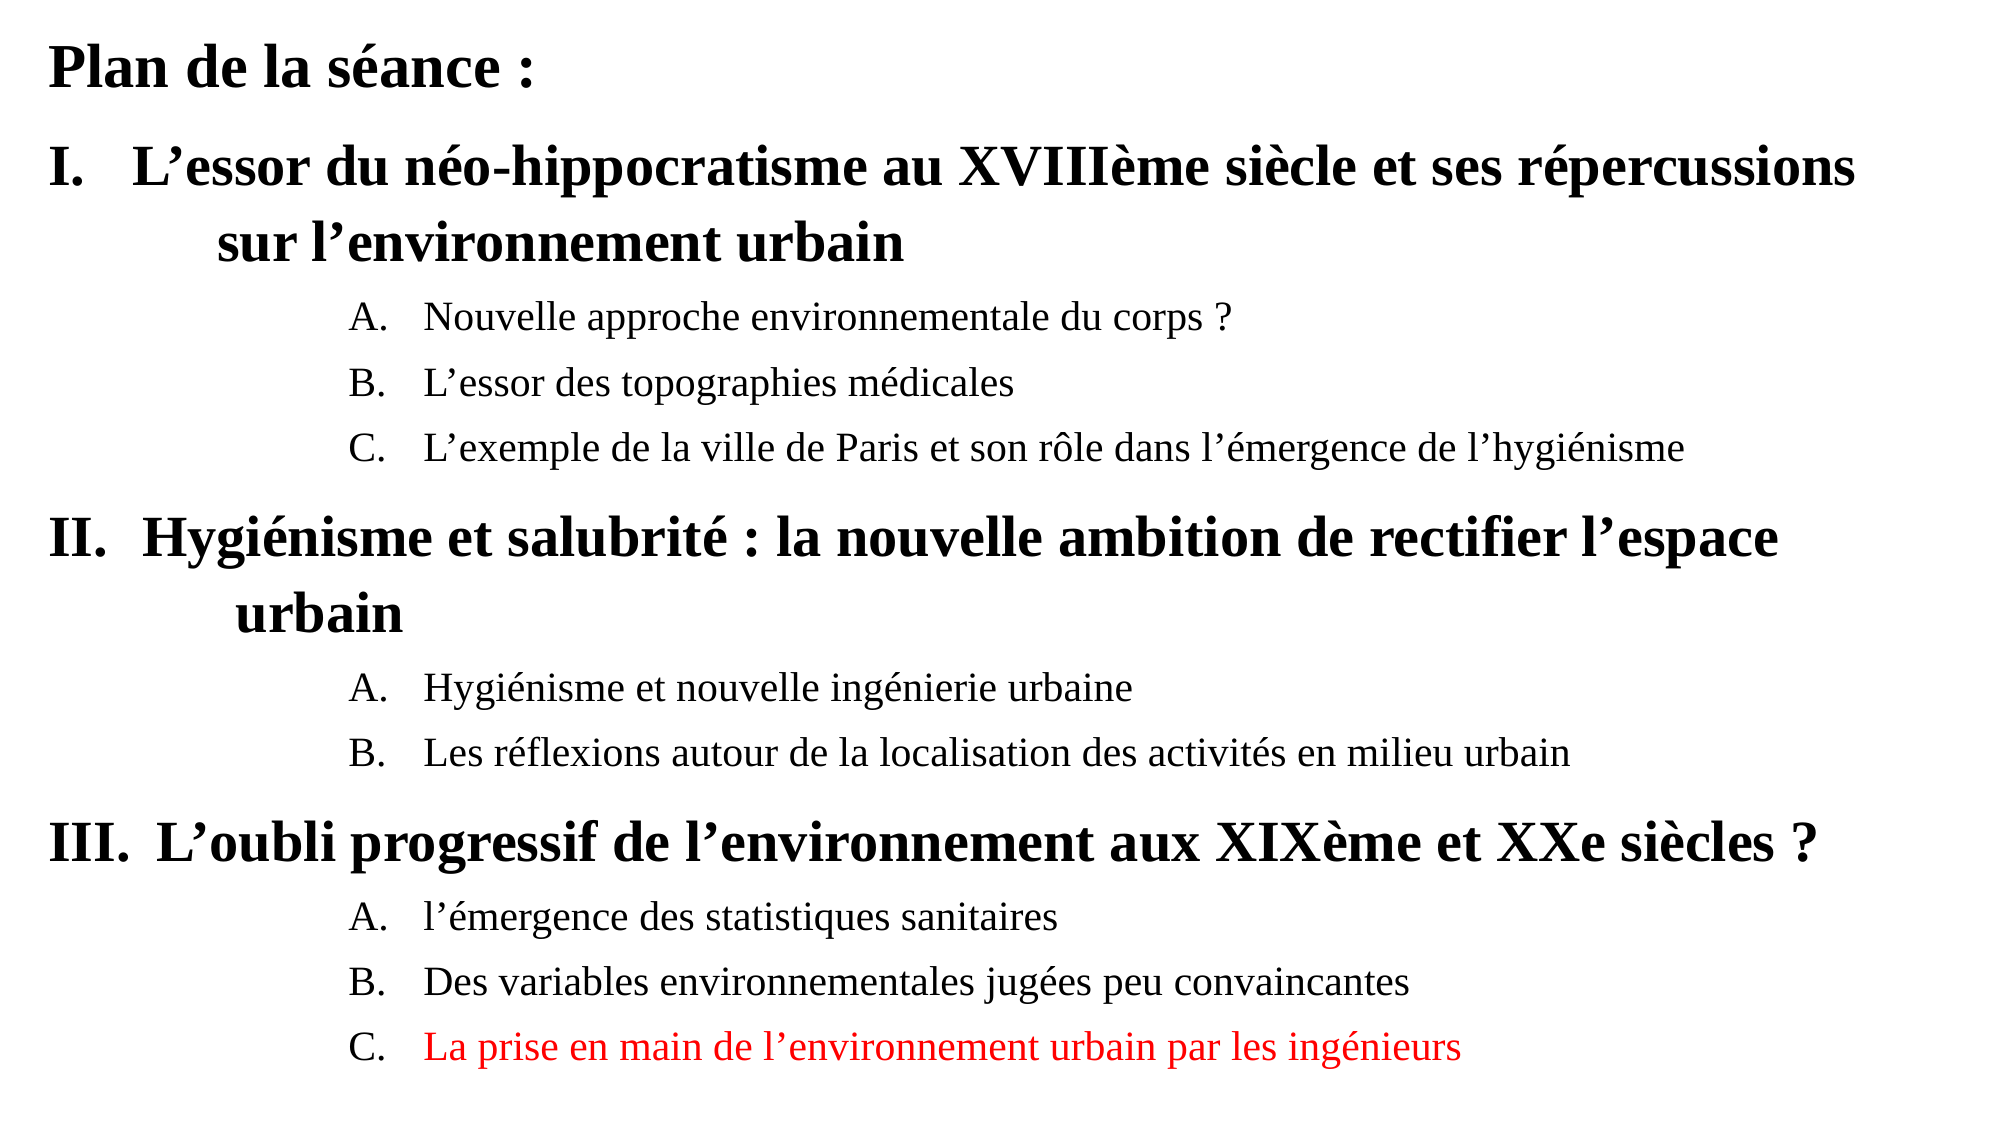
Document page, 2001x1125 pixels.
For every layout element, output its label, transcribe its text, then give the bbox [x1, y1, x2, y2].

list Plan de la séance : L’essor du néo-hippocratisme au XVIIIème siècle et ses répercussions sur l’environnement urbain Nouvelle approche environnementale du corps ? L’essor des topographies médicales L’exemple de la ville de Paris et son rôle dans l’émergence de l’hygiénisme Hygiénisme et salubrité : la nouvelle ambition de rectifier l’espace urbain Hygiénisme et nouvelle ingénierie urbaine Les réflexions autour de la localisation des activités en milieu urbain L’oubli progressif de l’environnement aux XIXème et XXe siècles ? l’émergence des statistiques sanitaires Des variables environnementales jugées peu convaincantes La prise en main de l’environnement urbain par les ingénieurs [33, 31, 1940, 1099]
